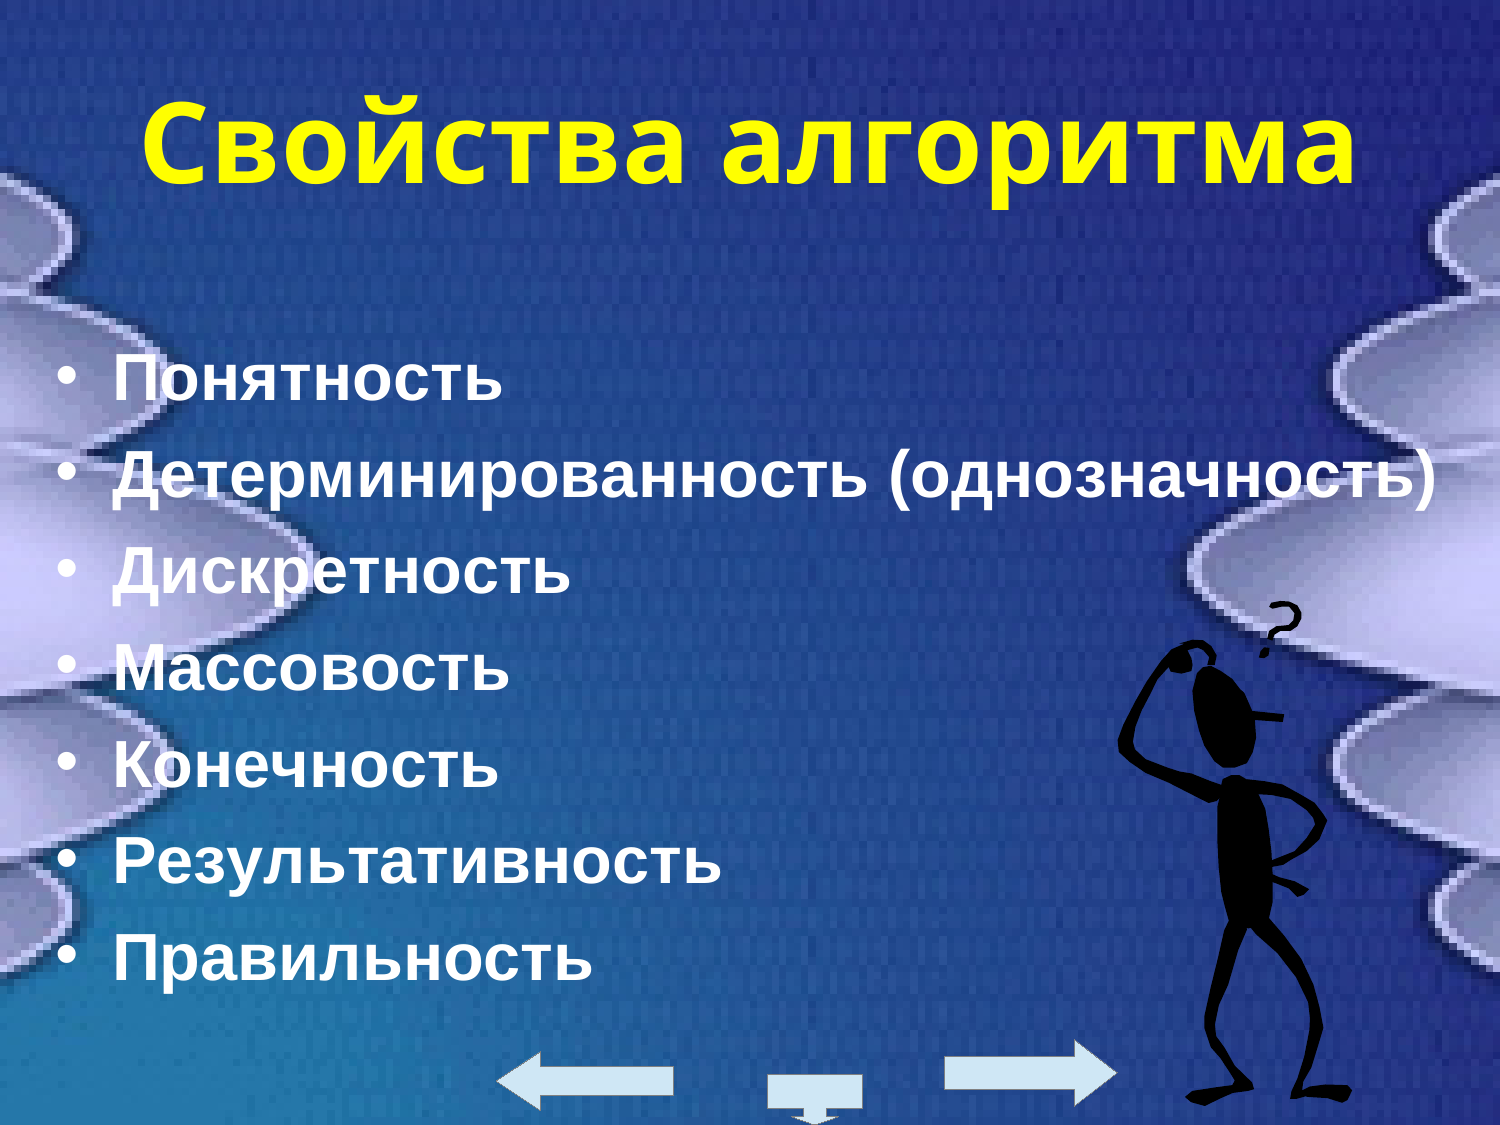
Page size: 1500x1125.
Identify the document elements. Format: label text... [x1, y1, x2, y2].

picture [0, 0, 1500, 1125]
text_box [767, 1074, 863, 1125]
text_box [944, 1039, 1118, 1107]
chart [1117, 600, 1353, 1106]
title Свойства алгоритма [75, 45, 1426, 233]
list Понятность Детерминированность (однозначность) Дискретность Массовость Конечность Результативность Правильность [41, 326, 1459, 1052]
text_box [496, 1051, 674, 1111]
